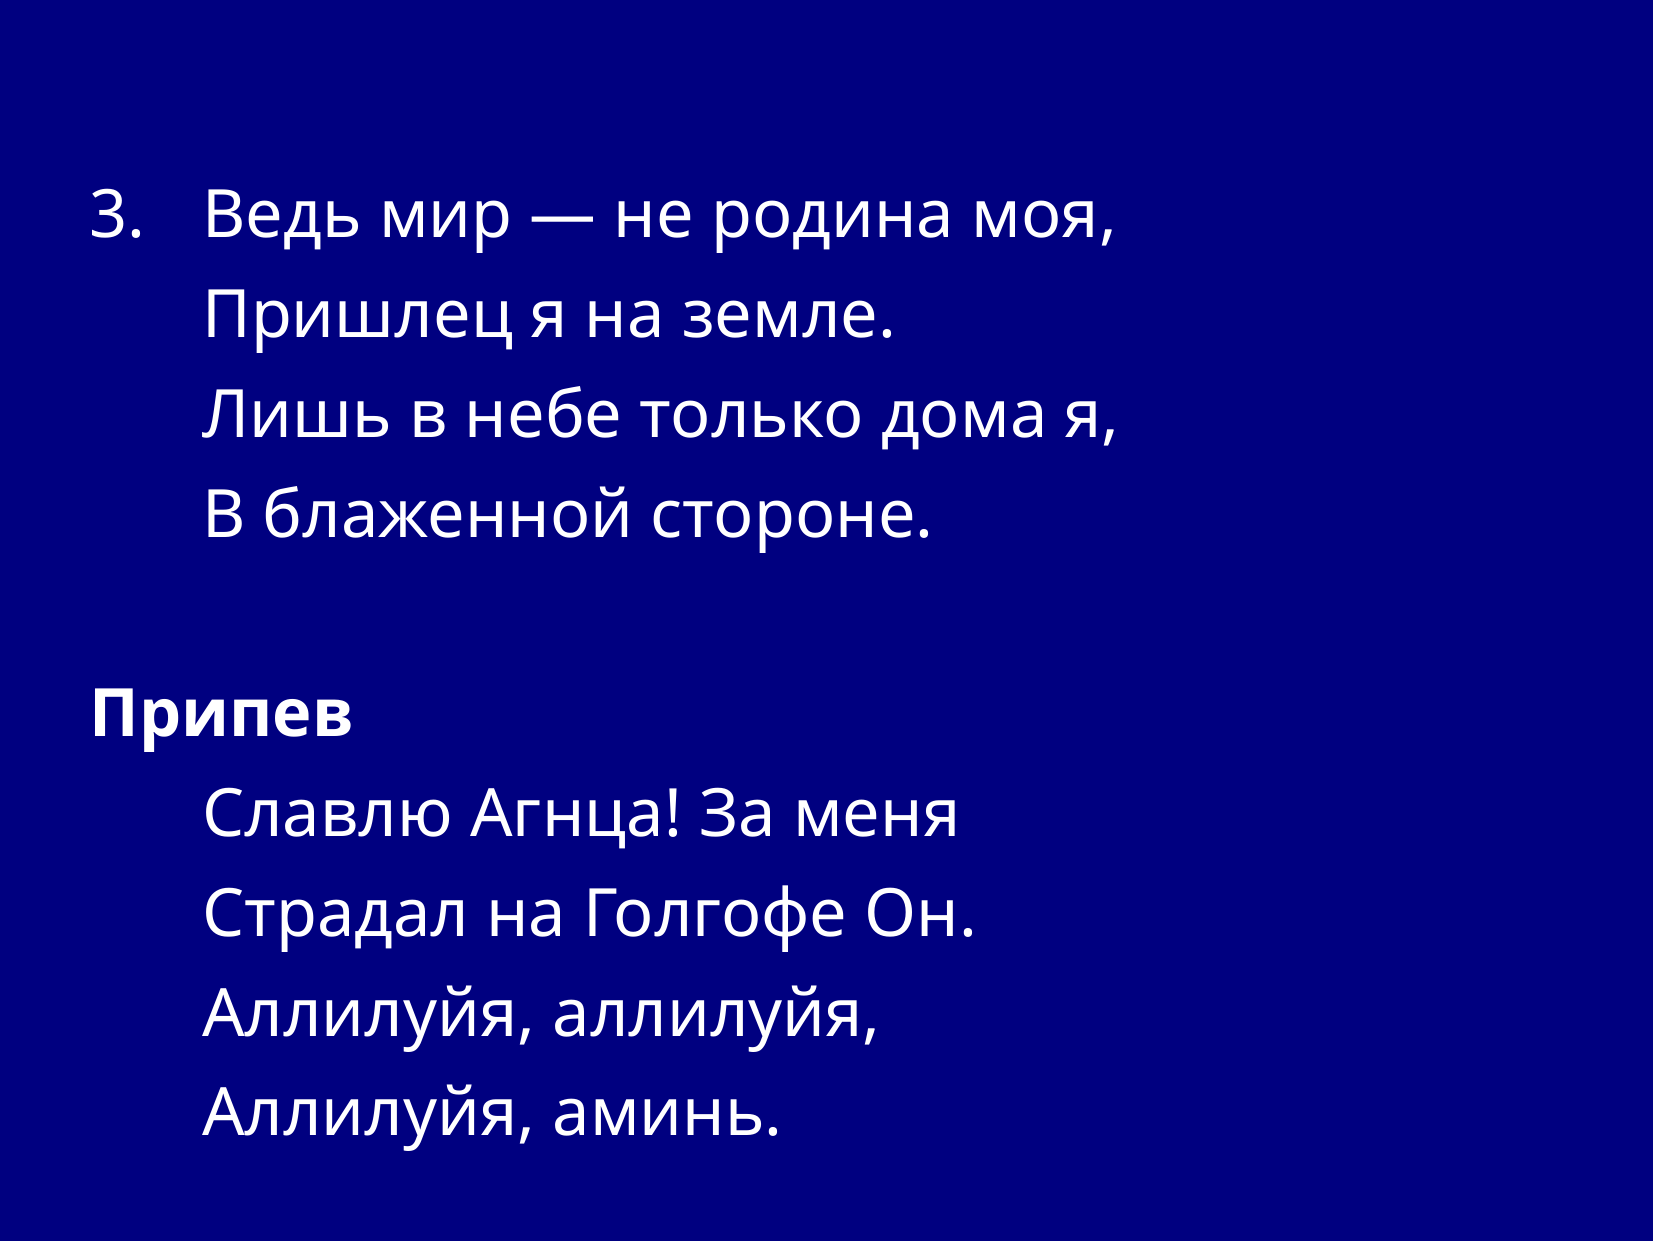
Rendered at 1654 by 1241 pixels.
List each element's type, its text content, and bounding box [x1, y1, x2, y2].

text_box 3. Ведь мир — не родина моя, Пришлец я на земле. Лишь в небе только дома я, В блаженной стороне. Припев Славлю Агнца! За меня Страдал на Голгофе Он. Аллилуйя, аллилуйя, Аллилуйя, аминь. [75, 150, 1576, 1163]
